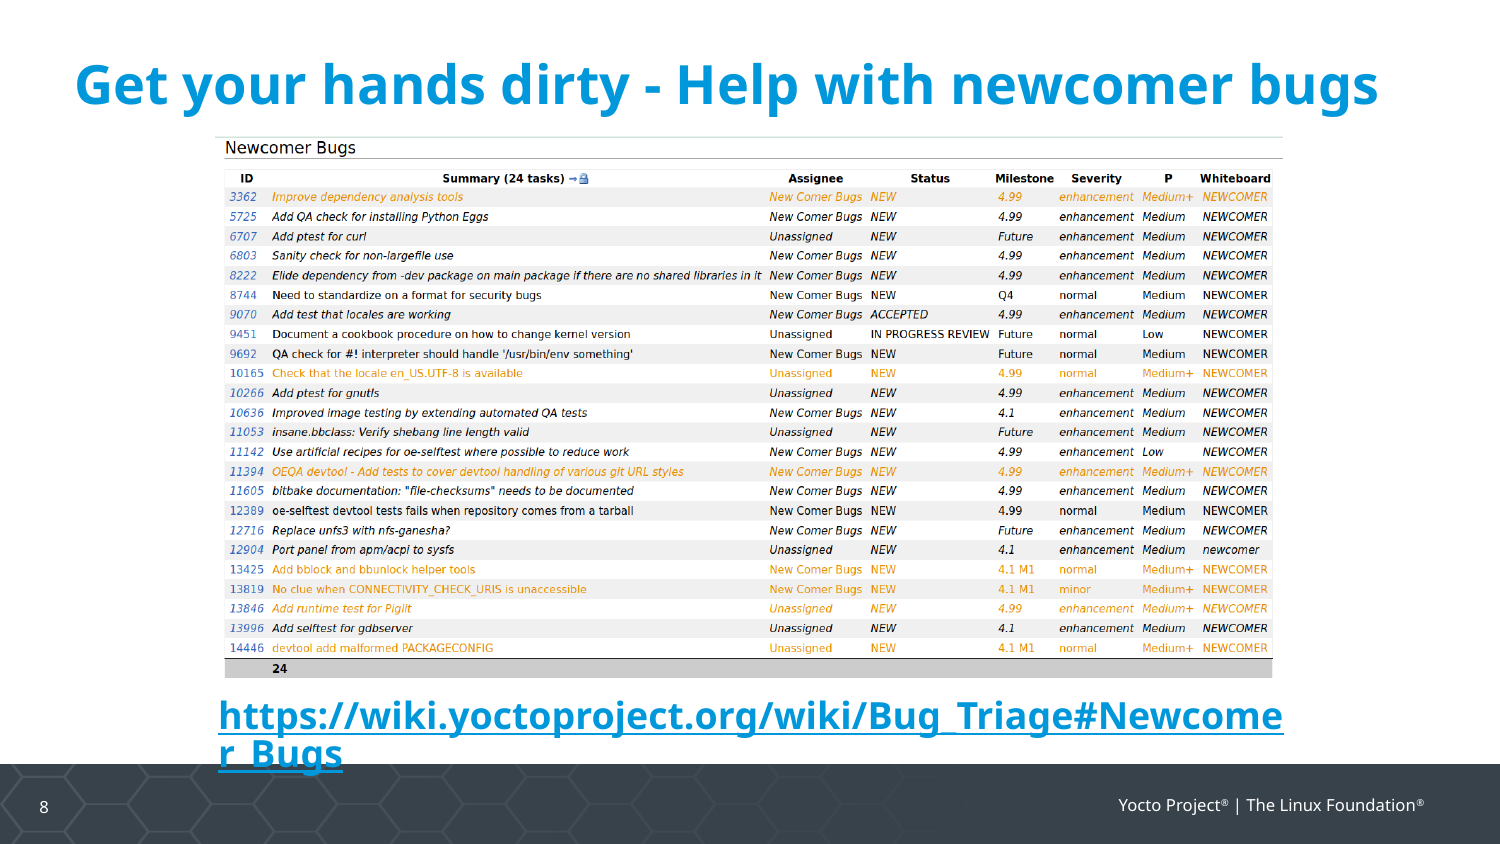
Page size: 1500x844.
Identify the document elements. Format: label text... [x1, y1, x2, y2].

title Get your hands dirty - Help with newcomer bugs [74, 50, 1425, 160]
picture [0, 0, 1500, 844]
text_box https://wiki.yoctoproject.org/wiki/Bug_Triage#Newcomer_Bugs [203, 677, 1307, 804]
